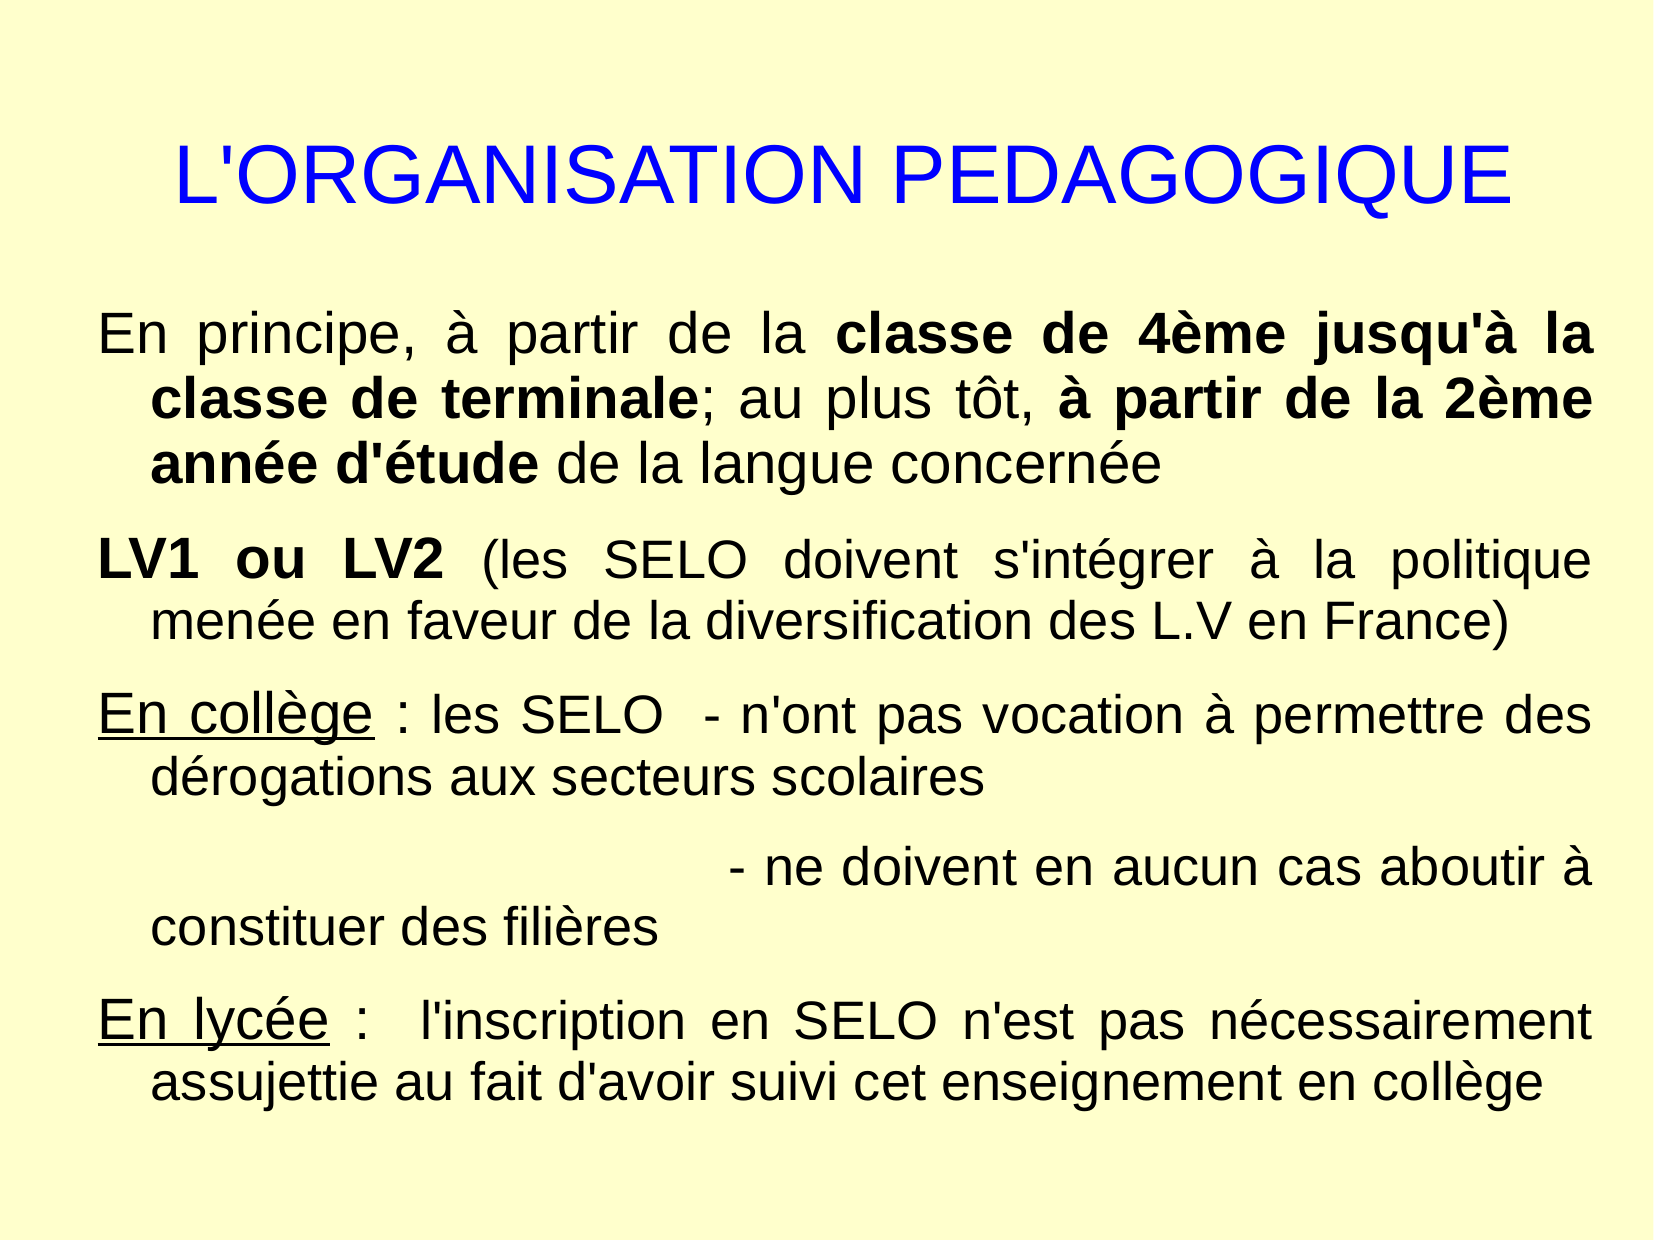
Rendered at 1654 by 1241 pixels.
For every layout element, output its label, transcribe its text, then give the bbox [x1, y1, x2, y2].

list En principe, à partir de la classe de 4ème jusqu'à la classe de terminale; au plus tôt, à partir de la 2ème année d'étude de la langue concernée LV1 ou LV2 (les SELO doivent s'intégrer à la politique menée en faveur de la diversification des L.V en France) En collège : les SELO - n'ont pas vocation à permettre des dérogations aux secteurs scolaires - ne doivent en aucun cas aboutir à constituer des filières En lycée : l'inscription en SELO n'est pas nécessairement assujettie au fait d'avoir suivi cet enseignement en collège [79, 206, 1595, 1147]
title L'ORGANISATION PEDAGOGIQUE [118, 35, 1571, 206]
